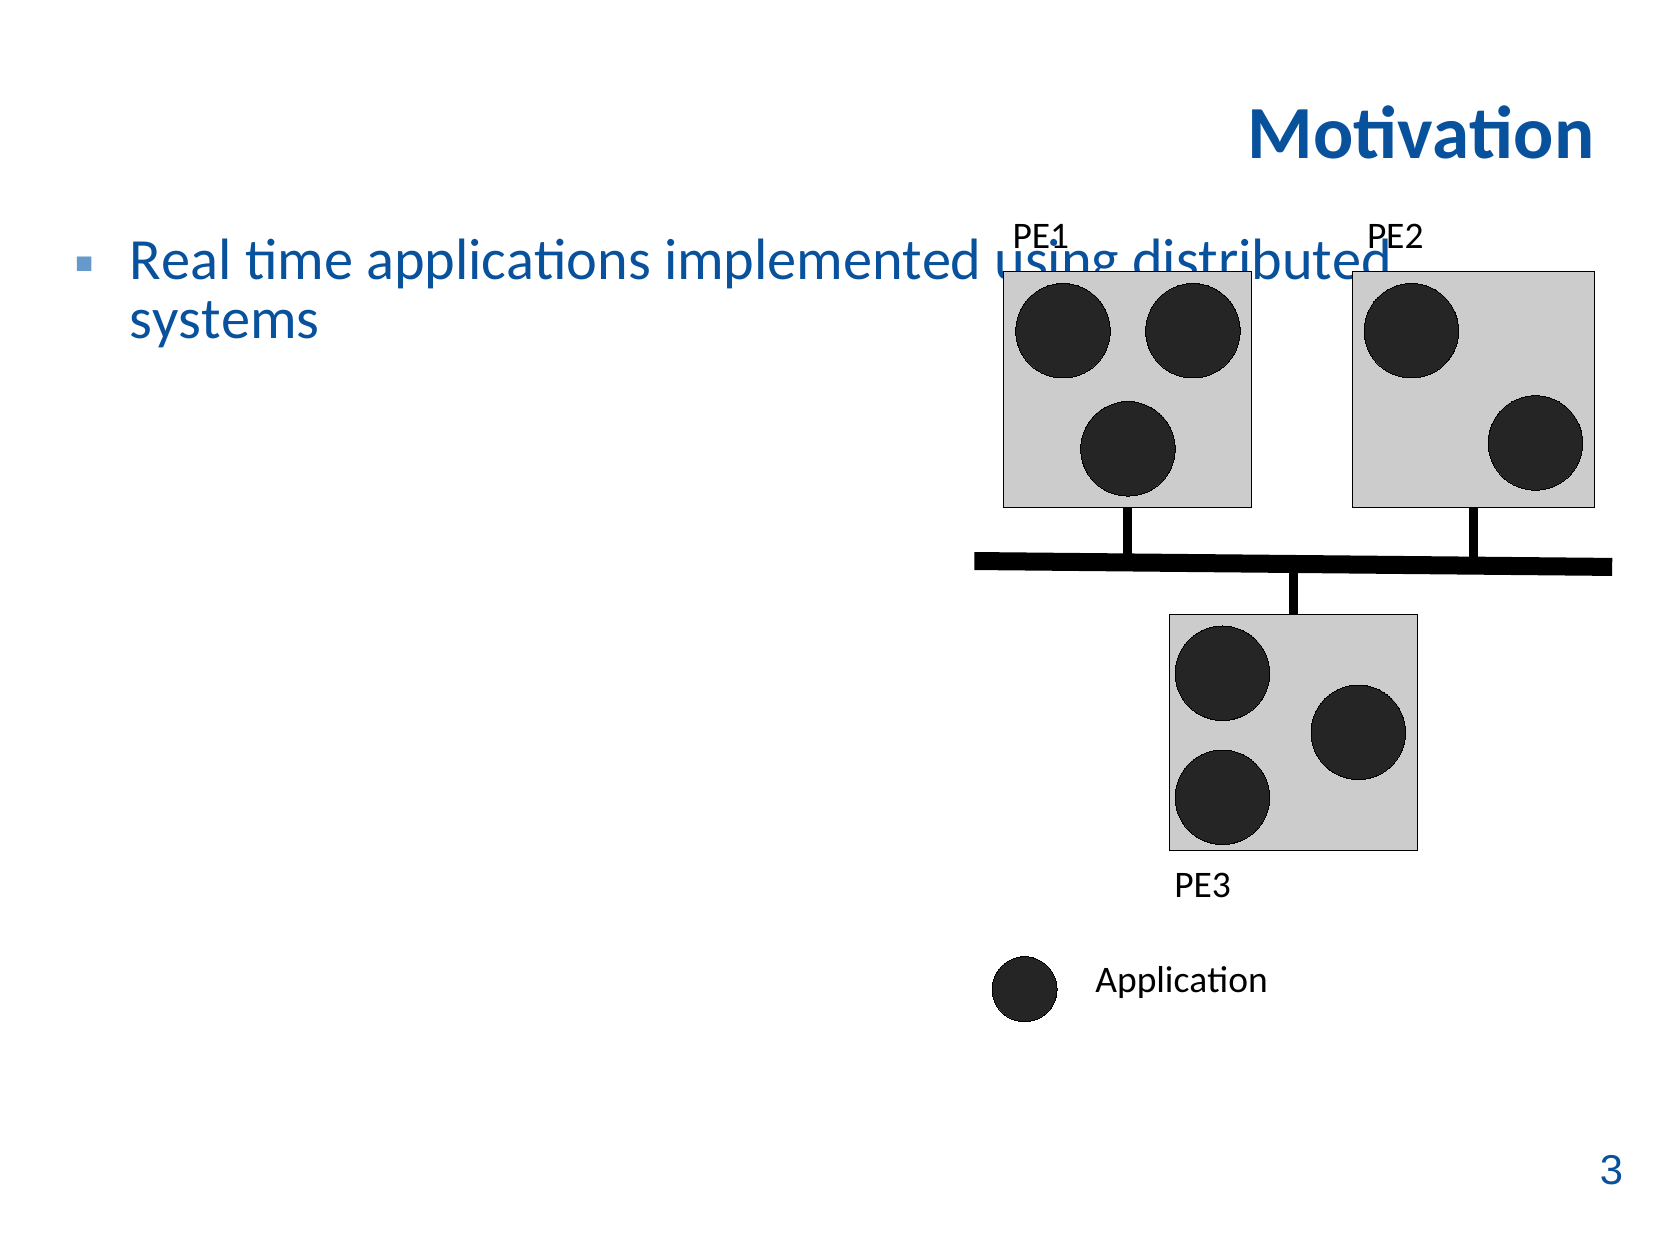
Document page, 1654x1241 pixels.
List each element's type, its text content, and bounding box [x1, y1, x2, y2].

list Real time applications implemented using distributed systems [59, 236, 809, 1182]
text_box [992, 956, 1058, 1022]
text_box PE3 [1159, 862, 1247, 923]
text_box PE1 [998, 212, 1176, 274]
text_box [1352, 271, 1595, 508]
text_box PE2 [1352, 212, 1530, 271]
text_box [1169, 614, 1418, 851]
text_box Application [1080, 956, 1607, 1018]
text_box [1003, 271, 1252, 508]
title Motivation [0, 0, 1595, 178]
